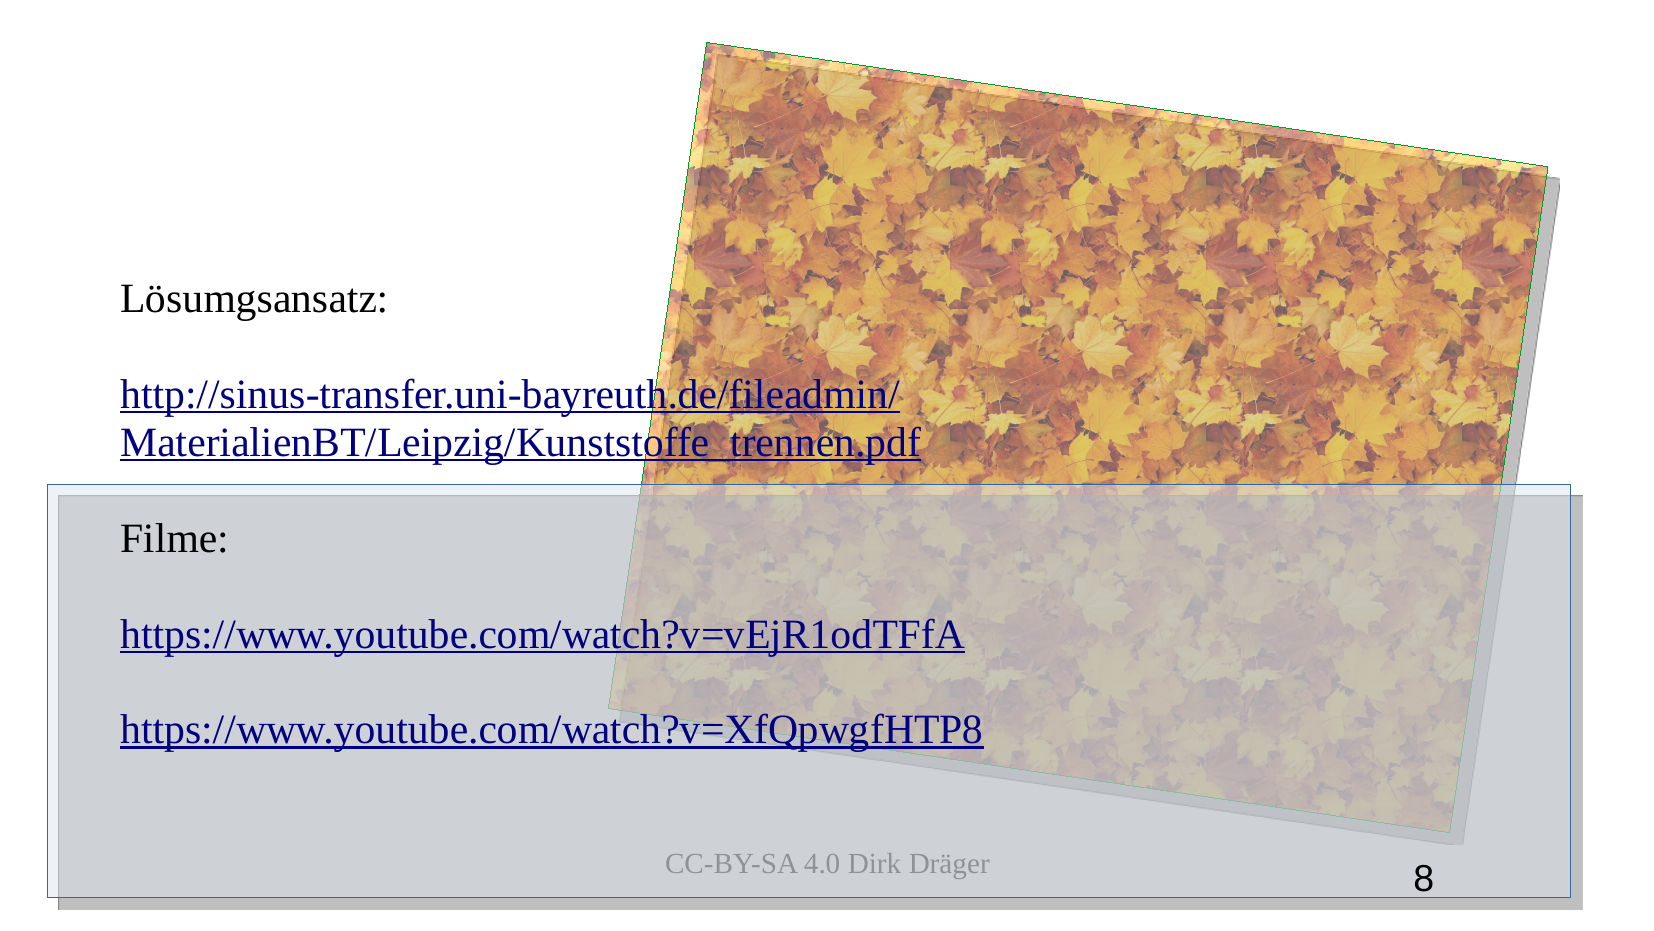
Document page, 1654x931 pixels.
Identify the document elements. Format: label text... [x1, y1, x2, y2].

text_box [675, 42, 1548, 289]
text_box <Foliennummer> [726, 850, 1654, 921]
text_box [47, 484, 1571, 898]
chart [0, 251, 1530, 827]
